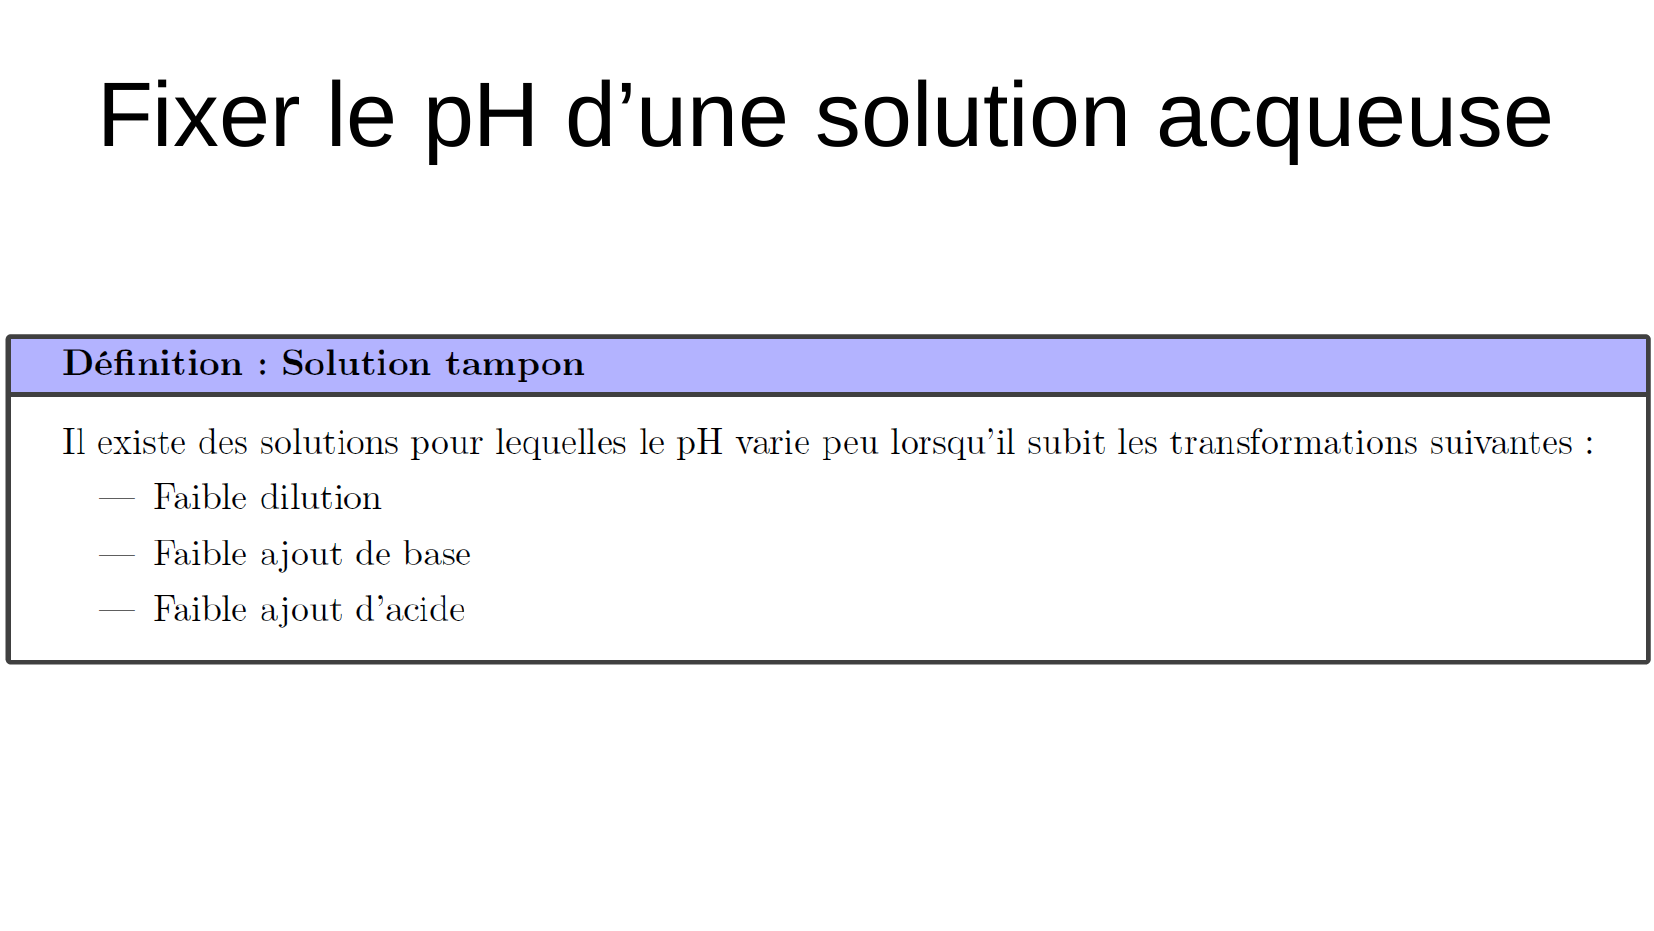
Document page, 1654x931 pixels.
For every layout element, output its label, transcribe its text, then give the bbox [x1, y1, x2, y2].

picture [0, 328, 1654, 668]
title Fixer le pH d’une solution acqueuse [82, 37, 1571, 193]
